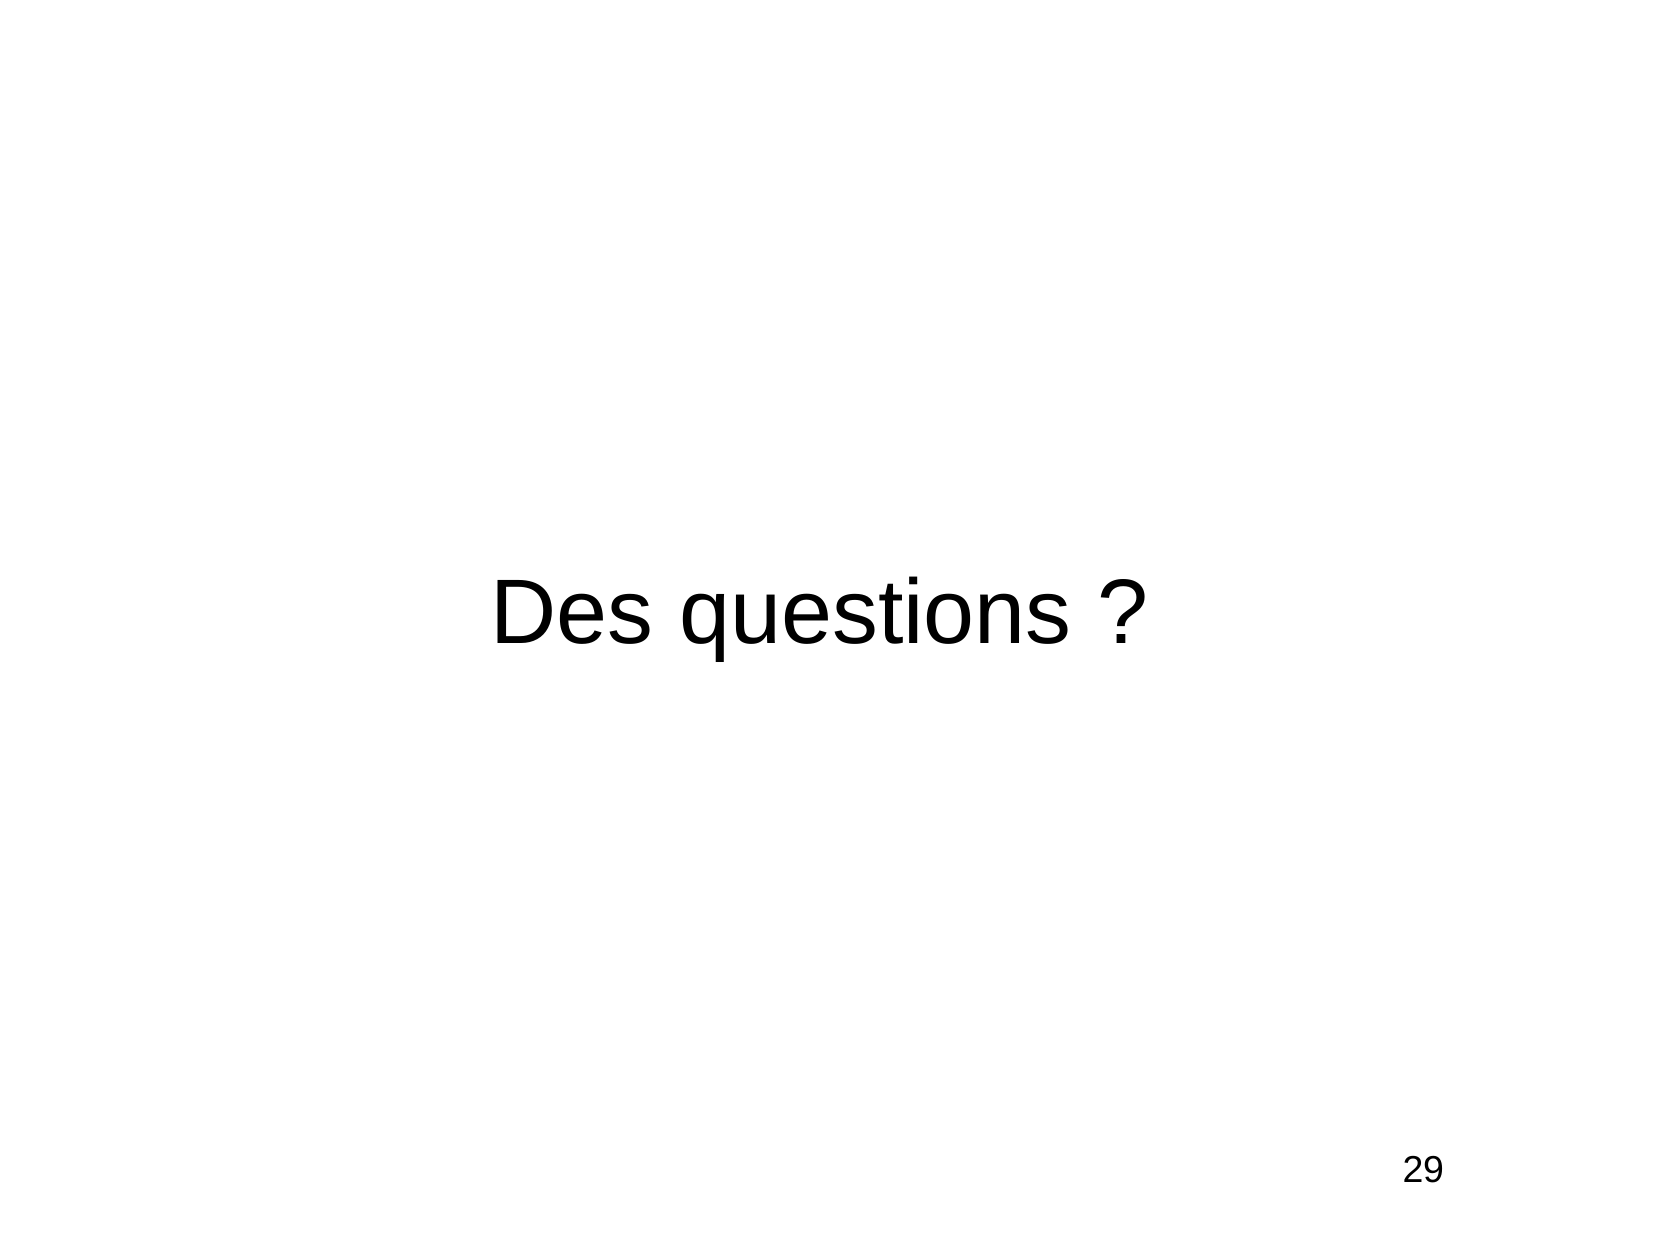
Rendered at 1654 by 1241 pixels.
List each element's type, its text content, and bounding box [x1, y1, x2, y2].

title Des questions ? [88, 507, 1577, 715]
